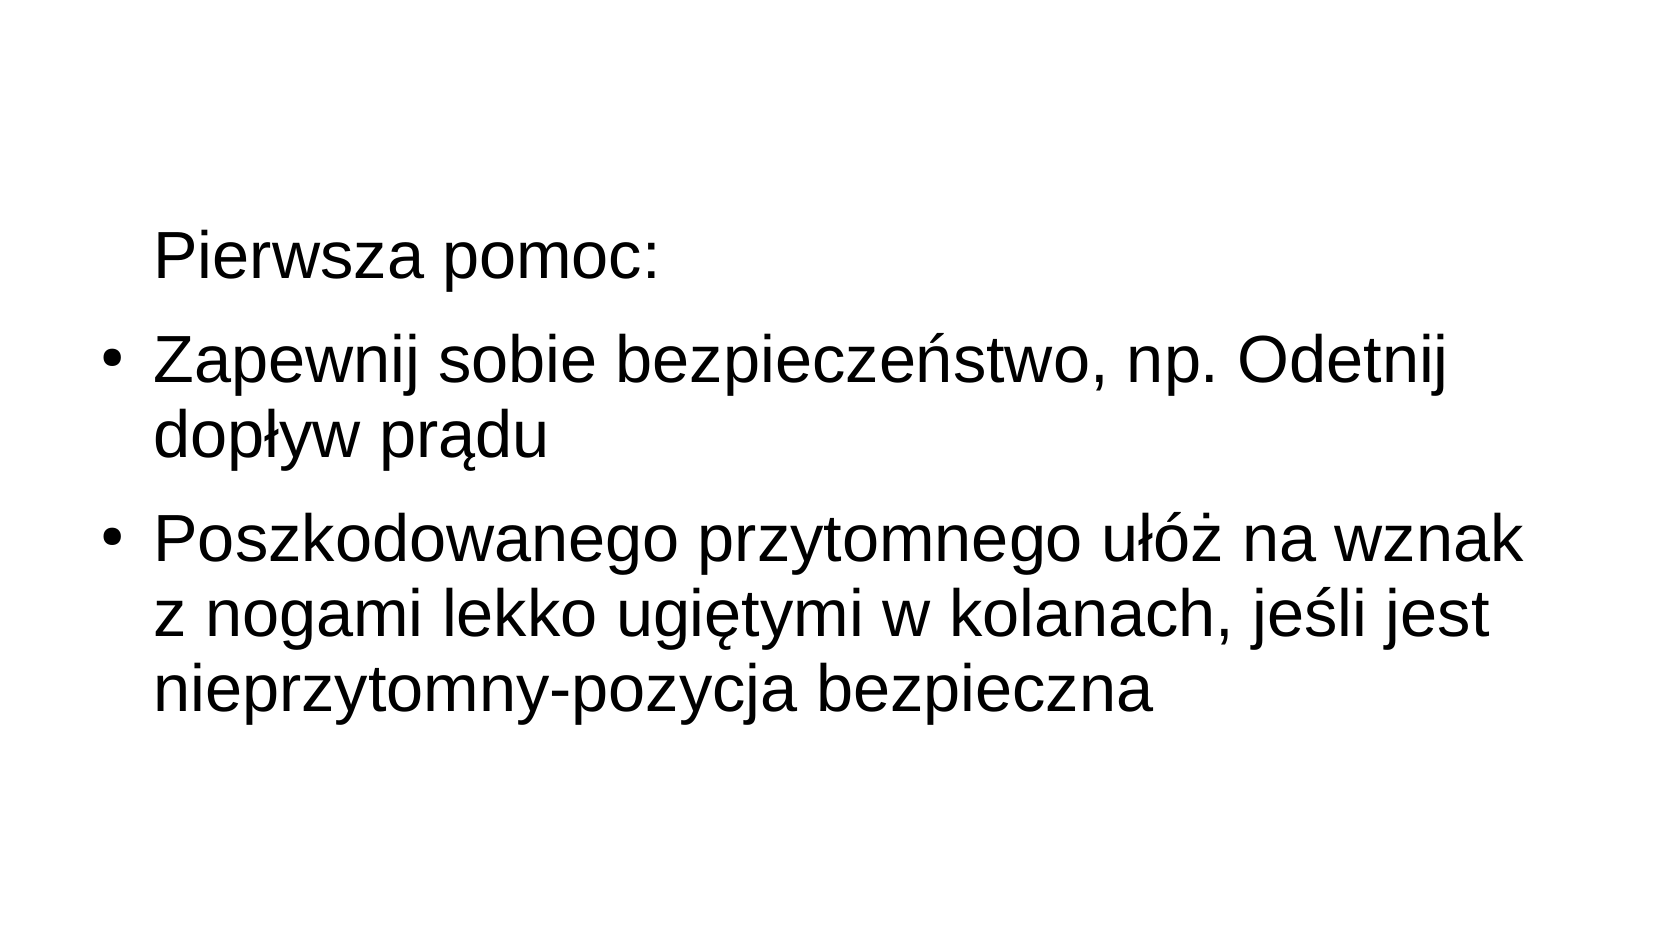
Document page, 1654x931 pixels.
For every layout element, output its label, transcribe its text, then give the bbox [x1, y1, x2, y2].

list Pierwsza pomoc: Zapewnij sobie bezpieczeństwo, np. Odetnij dopływ prądu Poszkodowanego przytomnego ułóż na wznak z nogami lekko ugiętymi w kolanach, jeśli jest nieprzytomny-pozycja bezpieczna [82, 217, 1571, 758]
